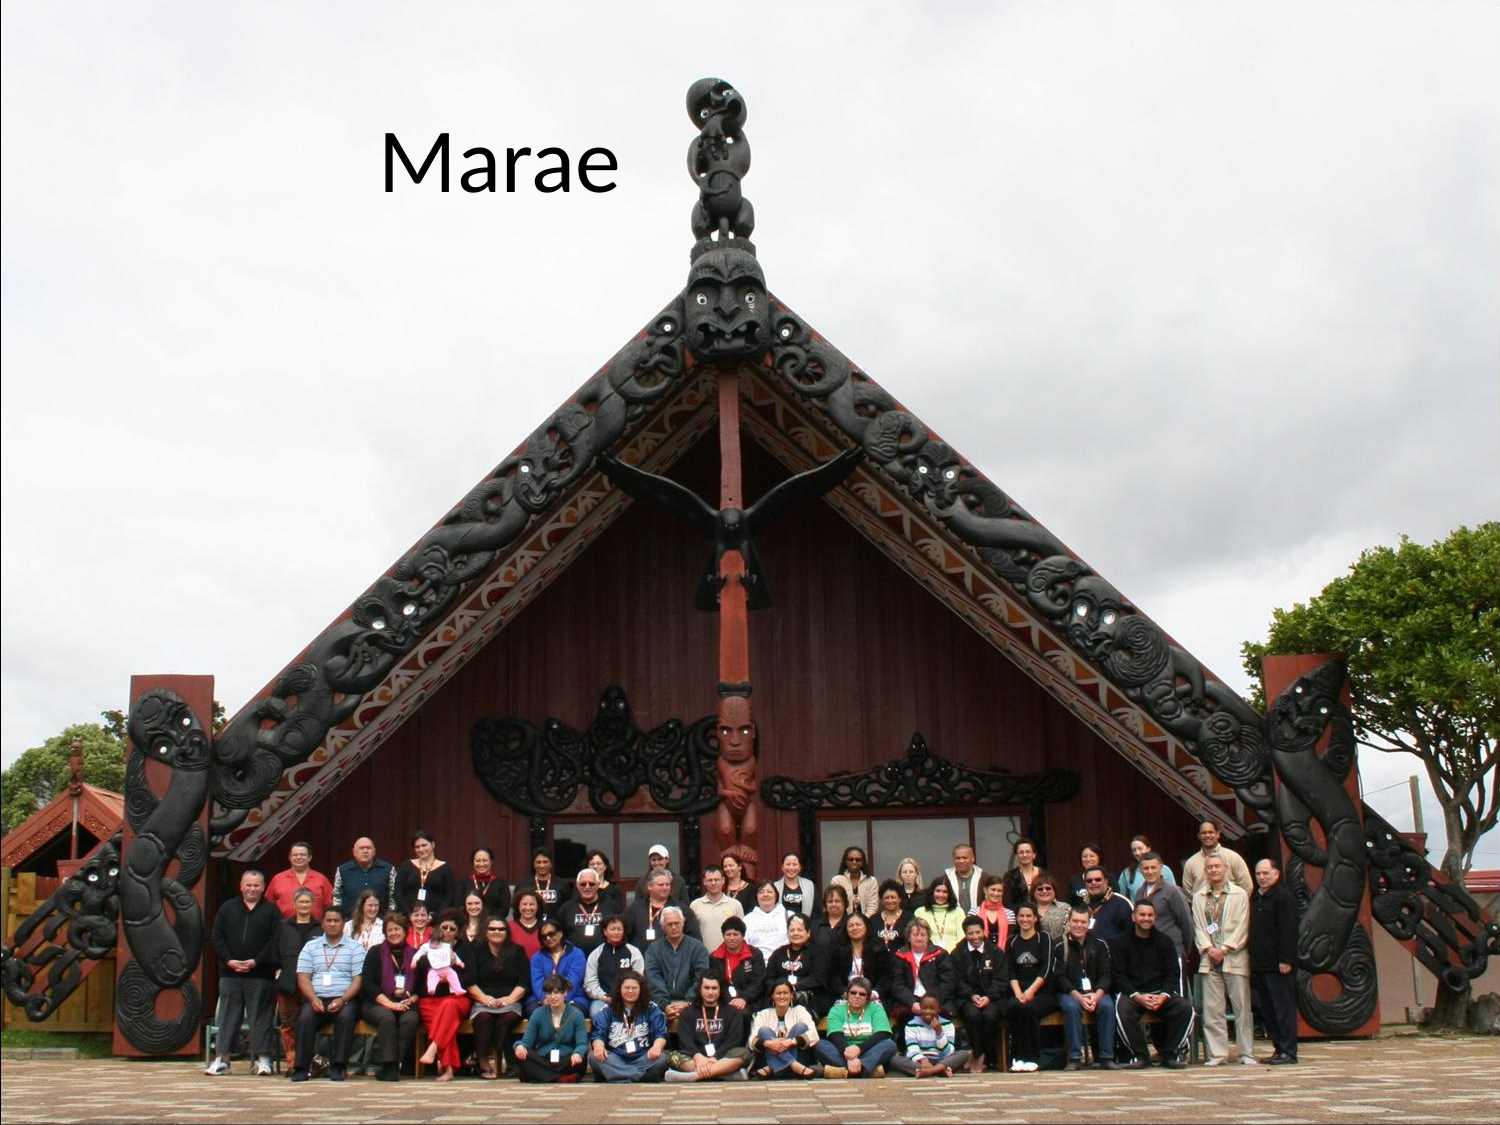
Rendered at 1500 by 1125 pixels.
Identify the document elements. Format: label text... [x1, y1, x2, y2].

title Marae [0, 62, 1175, 250]
picture [0, 0, 1500, 1125]
